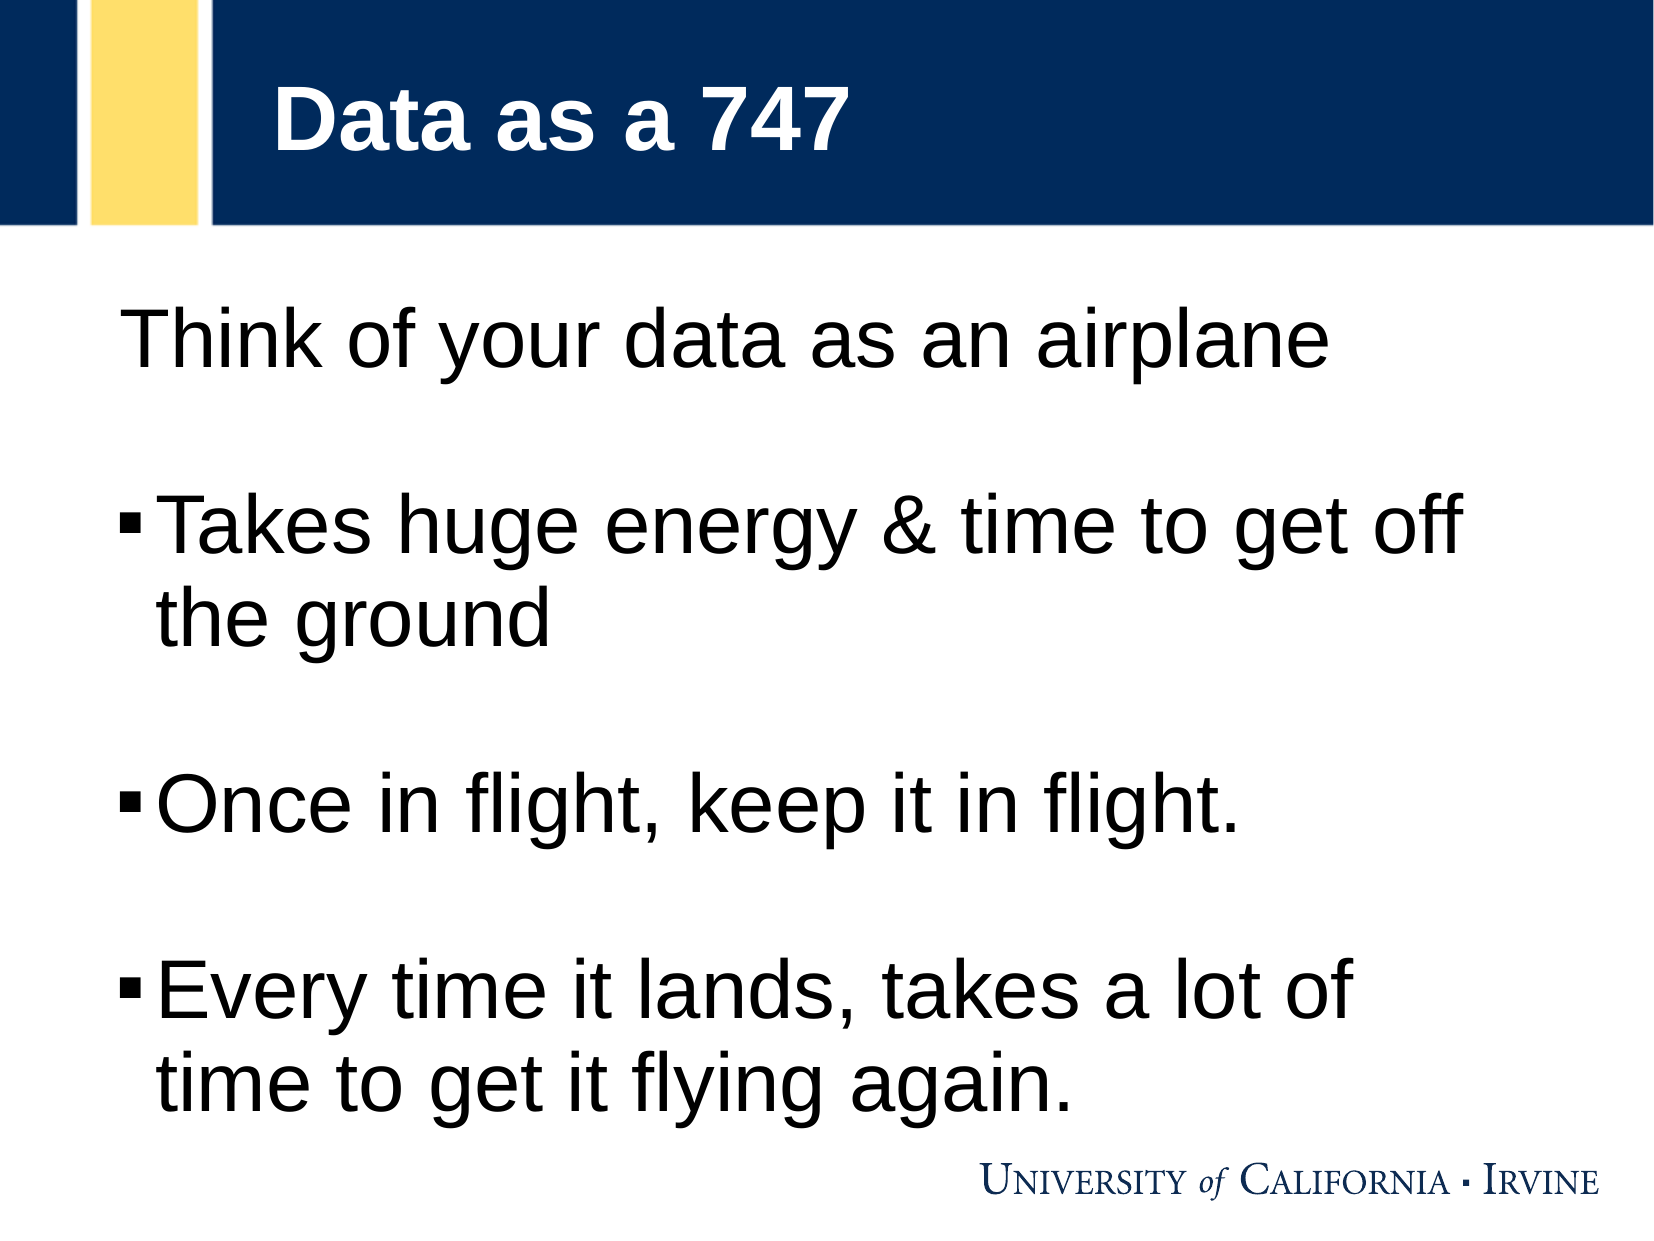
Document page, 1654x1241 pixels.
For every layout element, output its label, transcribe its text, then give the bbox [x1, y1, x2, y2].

text_box Think of your data as an airplane Takes huge energy & time to get off the ground Once in flight, keep it in flight. Every time it lands, takes a lot of time to get it flying again. [105, 285, 1546, 1140]
title Data as a 747 [257, 0, 1654, 228]
picture [0, 0, 1654, 1241]
